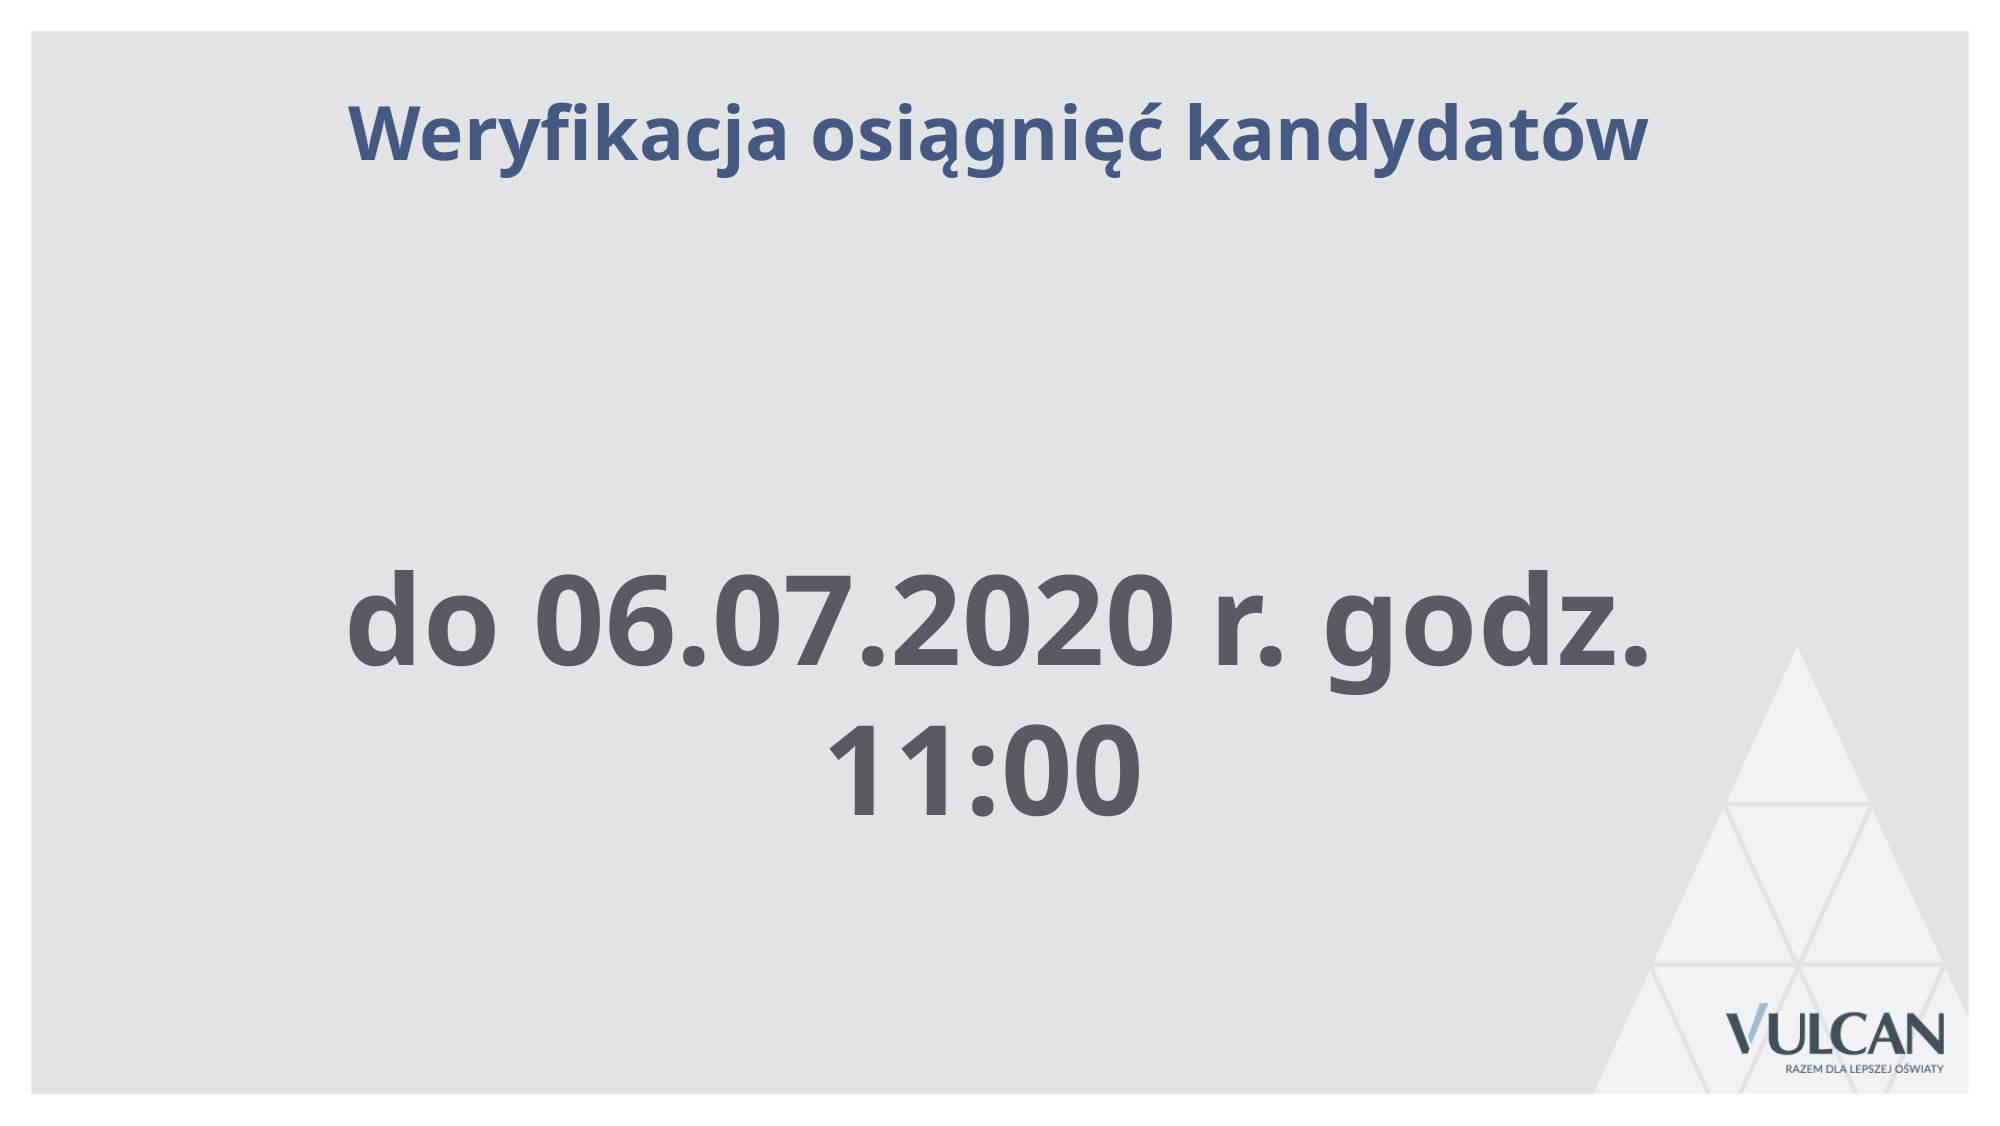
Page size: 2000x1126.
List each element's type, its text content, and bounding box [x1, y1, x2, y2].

text_box Weryfikacja osiągnięć kandydatów do 06.07.2020 r. godz. 11:00 [249, 78, 1751, 255]
picture [0, 0, 2000, 1125]
